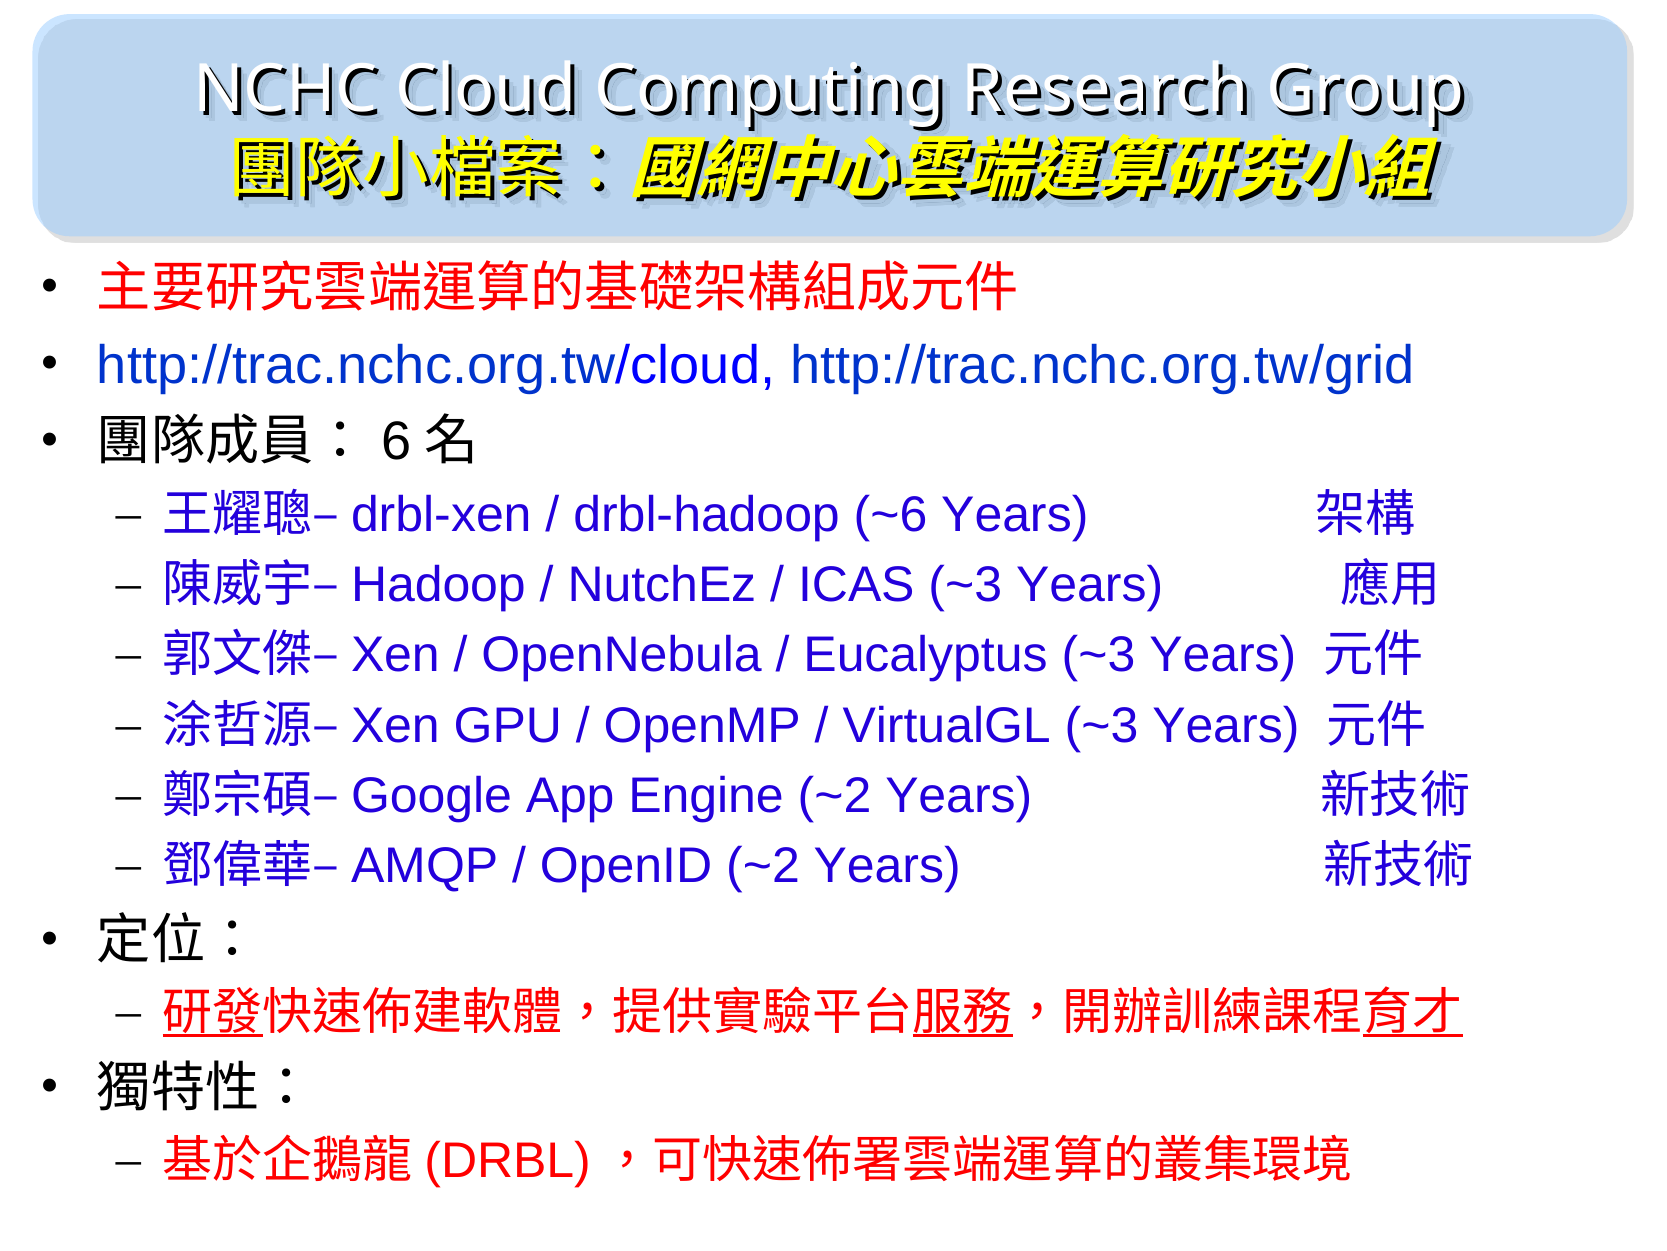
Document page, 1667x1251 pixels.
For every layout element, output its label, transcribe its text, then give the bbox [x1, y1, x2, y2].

text_box 主要研究雲端運算的基礎架構組成元件 http://trac.nchc.org.tw/cloud, http://trac.nchc.org.tw/grid 團隊成員：6名 王耀聰–drbl-xen / drbl-hadoop (~6 Years) 架構 陳威宇–Hadoop / NutchEz / ICAS (~3 Years) 應用 郭文傑–Xen / OpenNebula / Eucalyptus (~3 Years) 元件 涂哲源–Xen GPU / OpenMP / VirtualGL (~3 Years) 元件 鄭宗碩–Google App Engine (~2 Years) 新技術 鄧偉華–AMQP / OpenID (~2 Years) 新技術 定位： 研發快速佈建軟體，提供實驗平台服務，開辦訓練課程育才 獨特性： 基於企鵝龍(DRBL)，可快速佈署雲端運算的叢集環境 [40, 253, 1624, 1238]
text_box NCHC Cloud Computing Research Group 團隊小檔案：國網中心雲端運算研究小組 [32, 14, 1628, 237]
